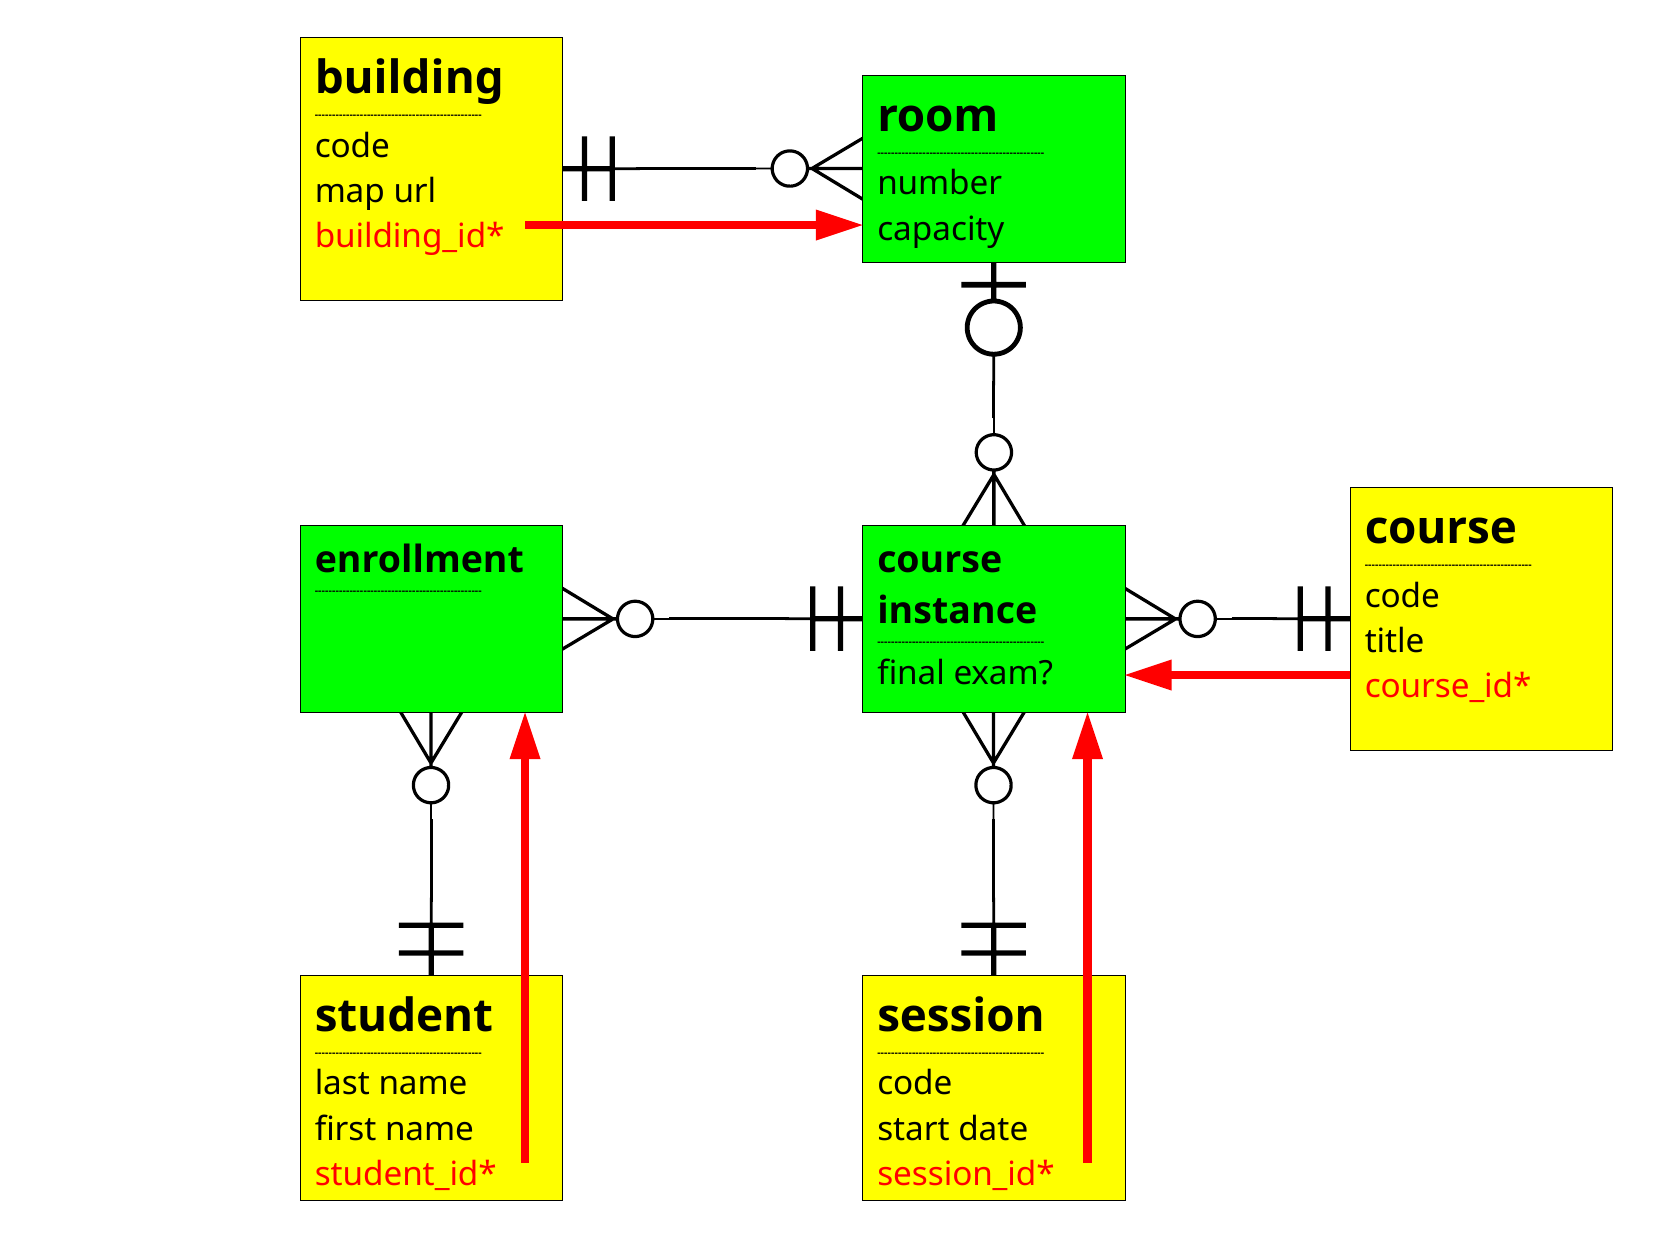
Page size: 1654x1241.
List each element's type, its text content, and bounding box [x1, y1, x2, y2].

text_box enrollment ------------------------------------------------ [300, 525, 563, 713]
text_box session ------------------------------------------------ code start date session_id* [862, 975, 1126, 1201]
text_box room ------------------------------------------------ number capacity [862, 75, 1126, 263]
text_box student ------------------------------------------------ last name first name student_id* [300, 975, 563, 1201]
text_box building ------------------------------------------------ code map url building_id* [300, 37, 563, 301]
text_box course ------------------------------------------------ code title course_id* [1350, 487, 1613, 751]
text_box course instance ------------------------------------------------ final exam? [862, 525, 1126, 713]
